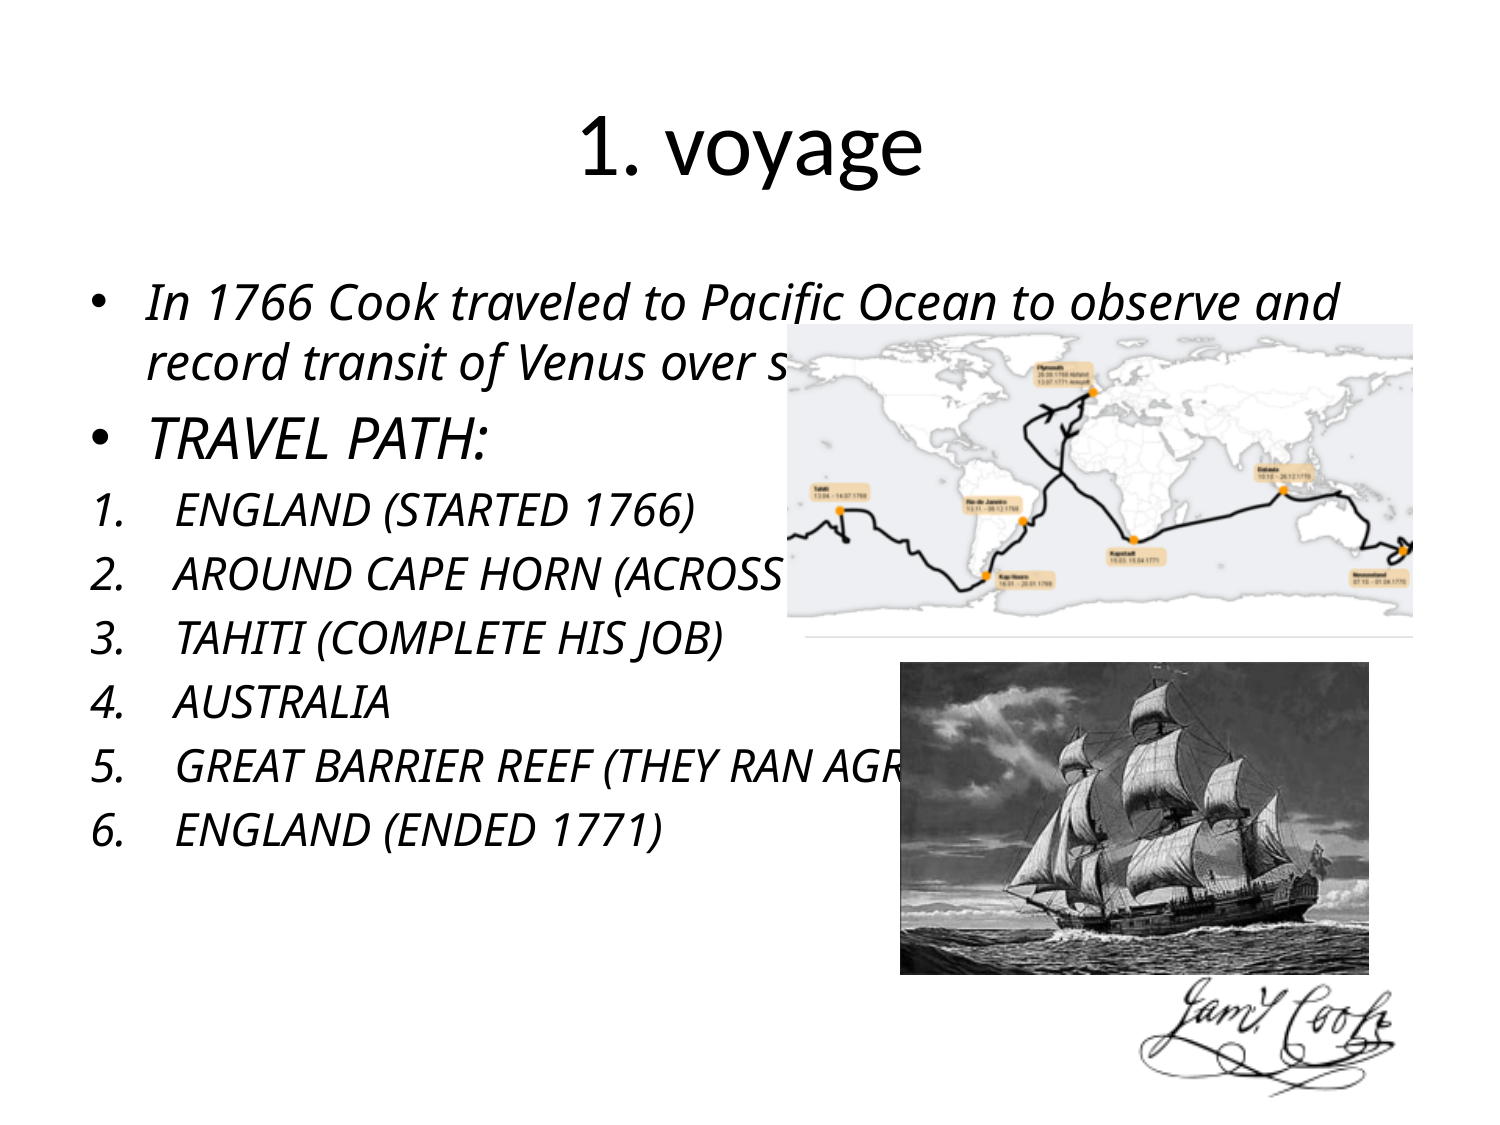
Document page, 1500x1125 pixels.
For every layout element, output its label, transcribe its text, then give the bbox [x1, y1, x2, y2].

list In 1766 Cook traveled to Pacific Ocean to observe and record transit of Venus over sun TRAVEL PATH: ENGLAND (STARTED 1766) AROUND CAPE HORN (ACROSS THE PACIFIC) TAHITI (COMPLETE HIS JOB) AUSTRALIA GREAT BARRIER REEF (THEY RAN AGROUND) ENGLAND (ENDED 1771) [75, 262, 1425, 1005]
title 1. voyage [75, 45, 1425, 233]
picture [787, 324, 1413, 638]
picture [900, 662, 1400, 1100]
